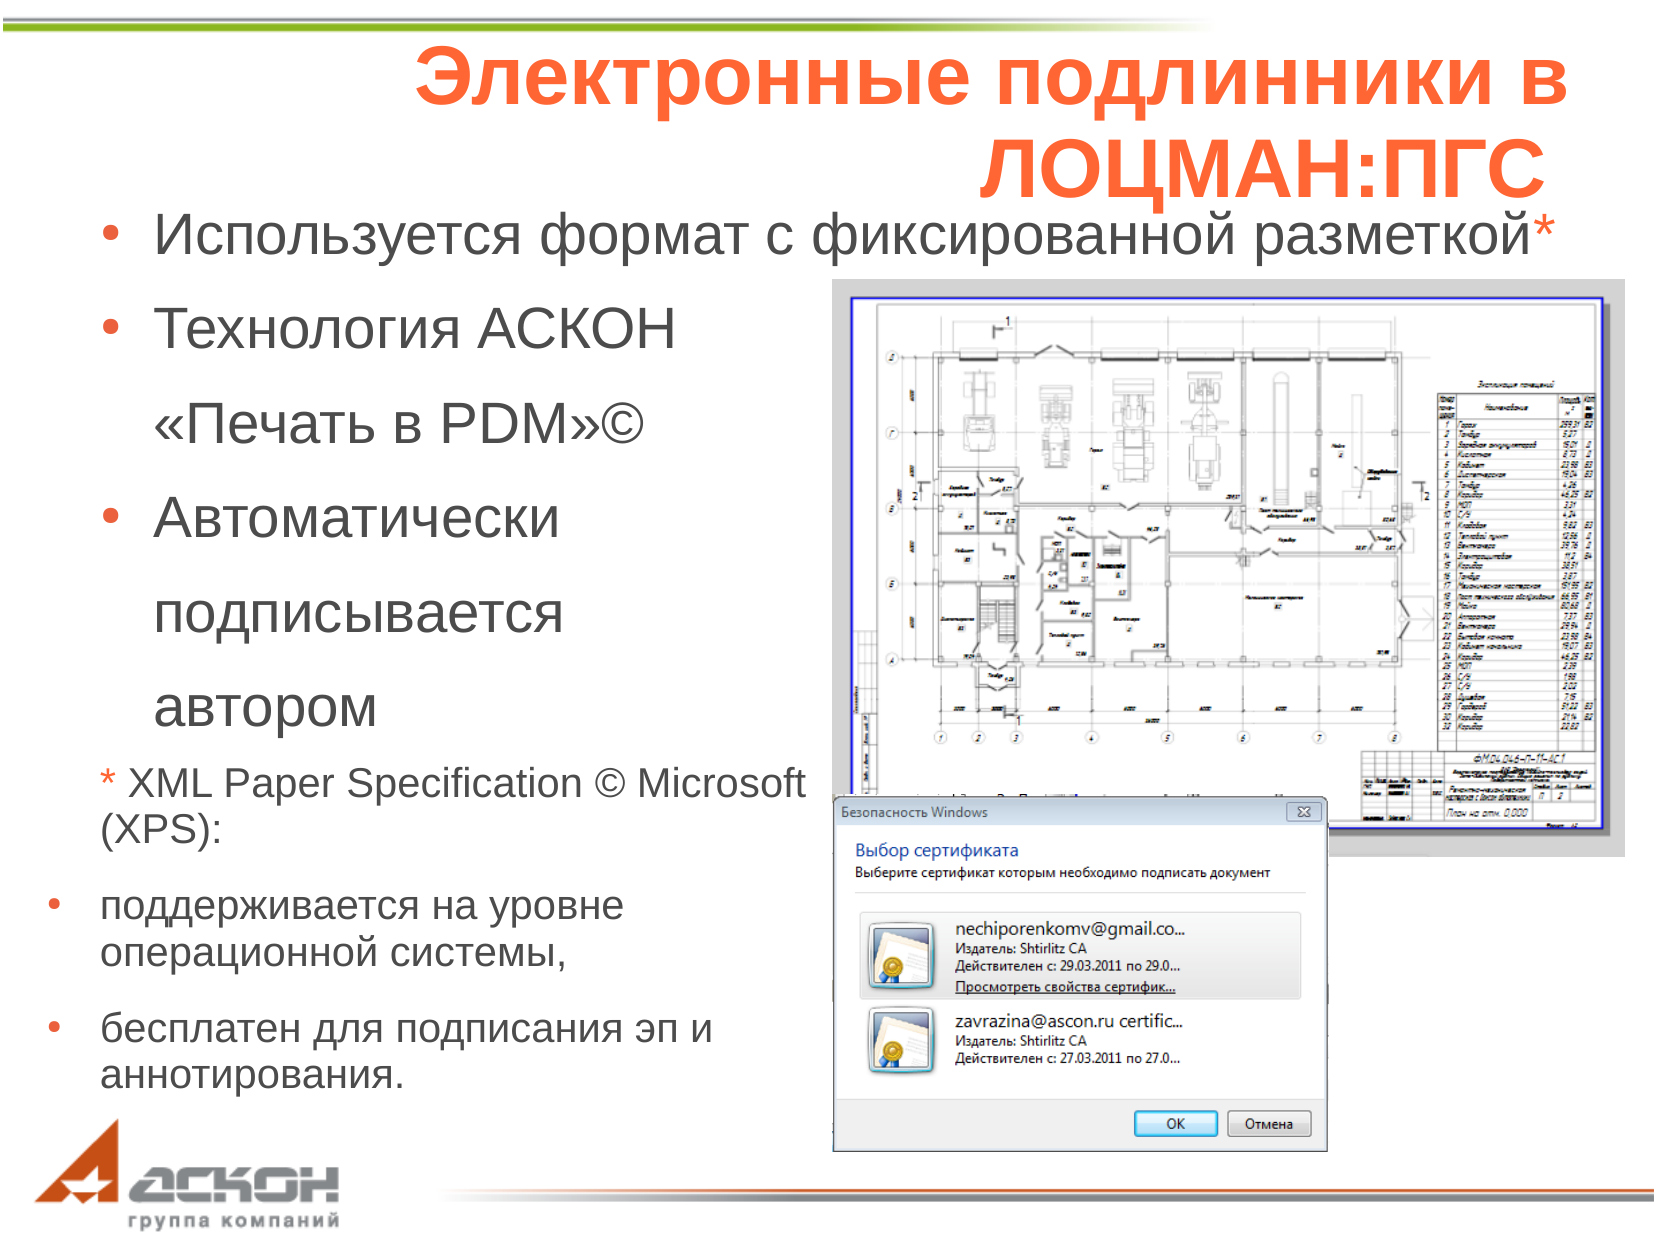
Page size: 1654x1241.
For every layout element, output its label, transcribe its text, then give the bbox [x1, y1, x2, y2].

list * XML Paper Specification © Microsoft (XPS): поддерживается на уровне операционной системы, бесплатен для подписания эп и аннотирования. [29, 759, 832, 1114]
picture [3, 0, 1654, 1241]
title Электронные подлинники в ЛОЦМАН:ПГС [82, 29, 1571, 201]
list Используется формат с фиксированной разметкой* Технология АСКОН «Печать в PDM»© Автоматически подписывается автором [82, 857, 1571, 1211]
list Используется формат с фиксированной разметкой* Технология АСКОН «Печать в PDM»© Автоматически подписывается автором [82, 201, 1571, 759]
